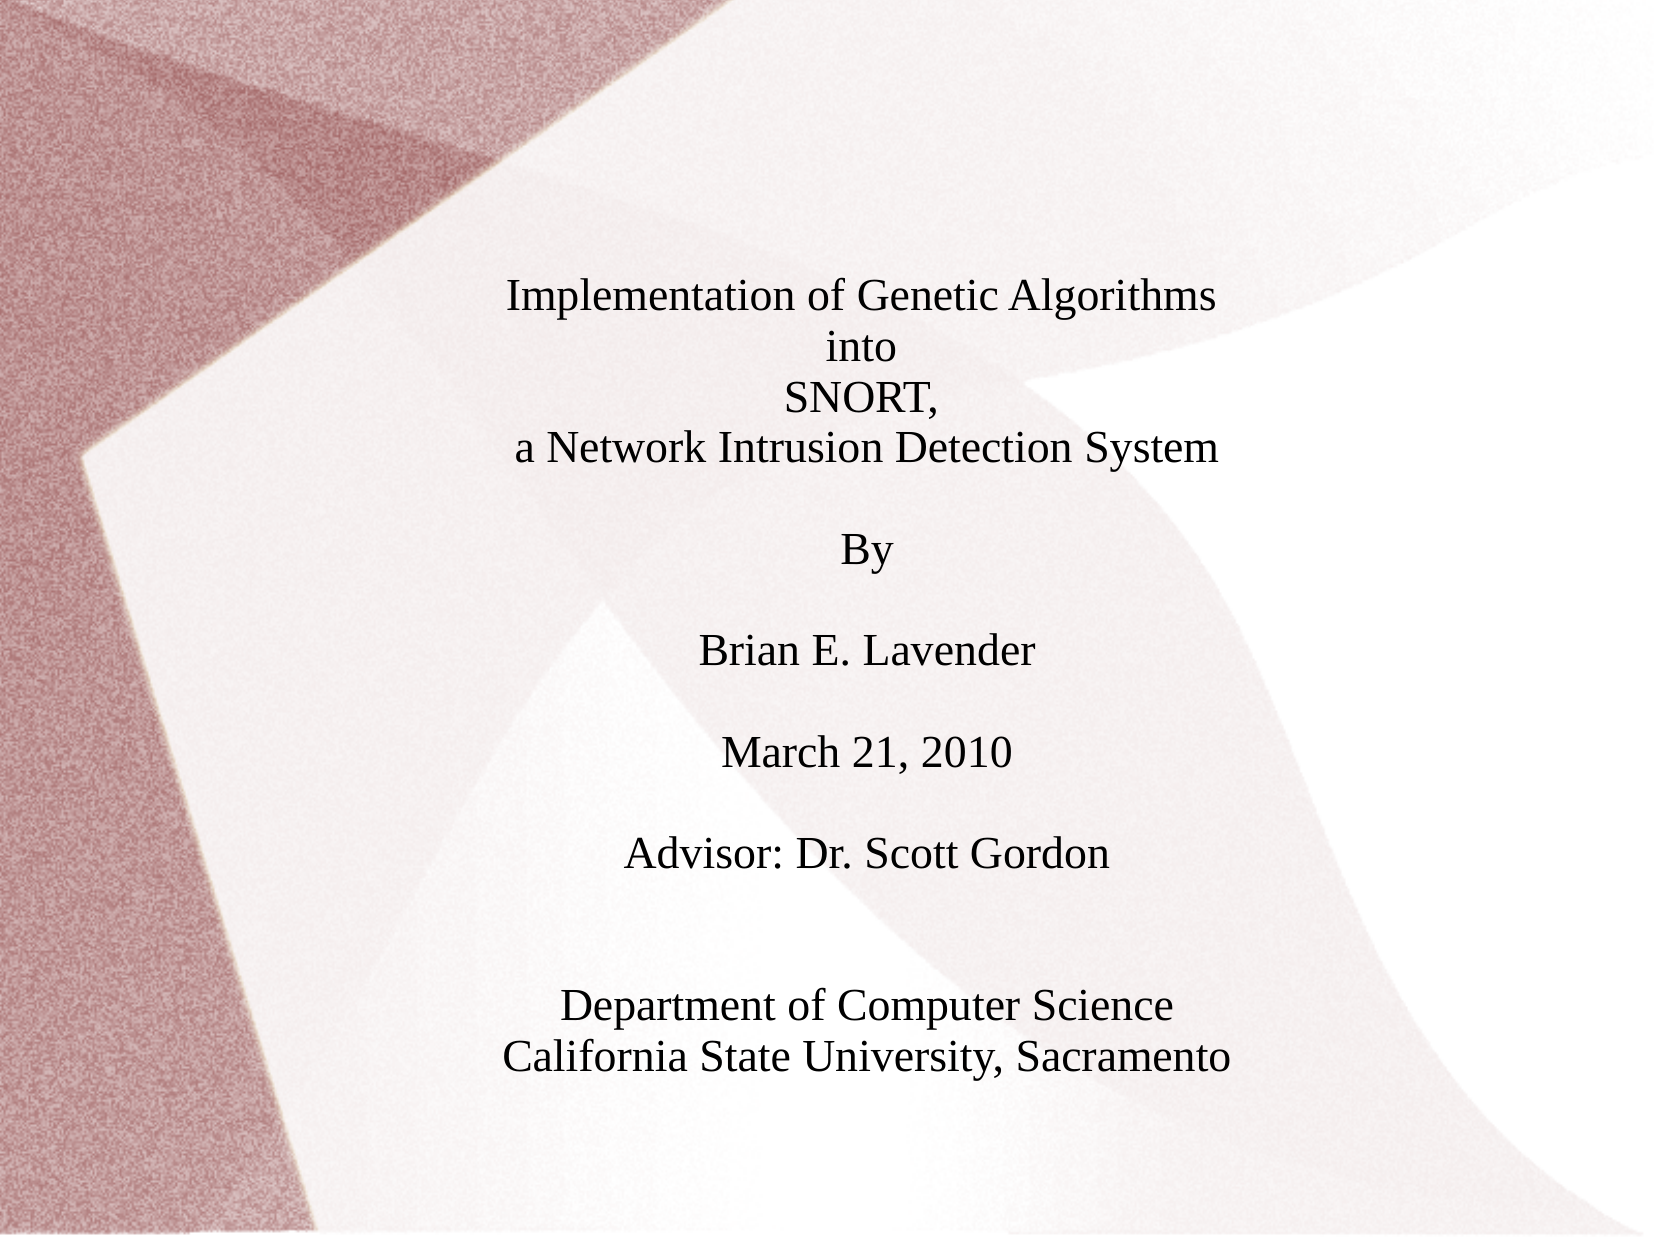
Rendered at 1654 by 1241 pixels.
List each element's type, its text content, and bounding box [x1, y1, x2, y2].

picture [0, 0, 1654, 1241]
text_box Implementation of Genetic Algorithms into SNORT, a Network Intrusion Detection System By Brian E. Lavender March 21, 2010 Advisor: Dr. Scott Gordon Department of Computer Science California State University, Sacramento [487, 262, 1247, 1089]
